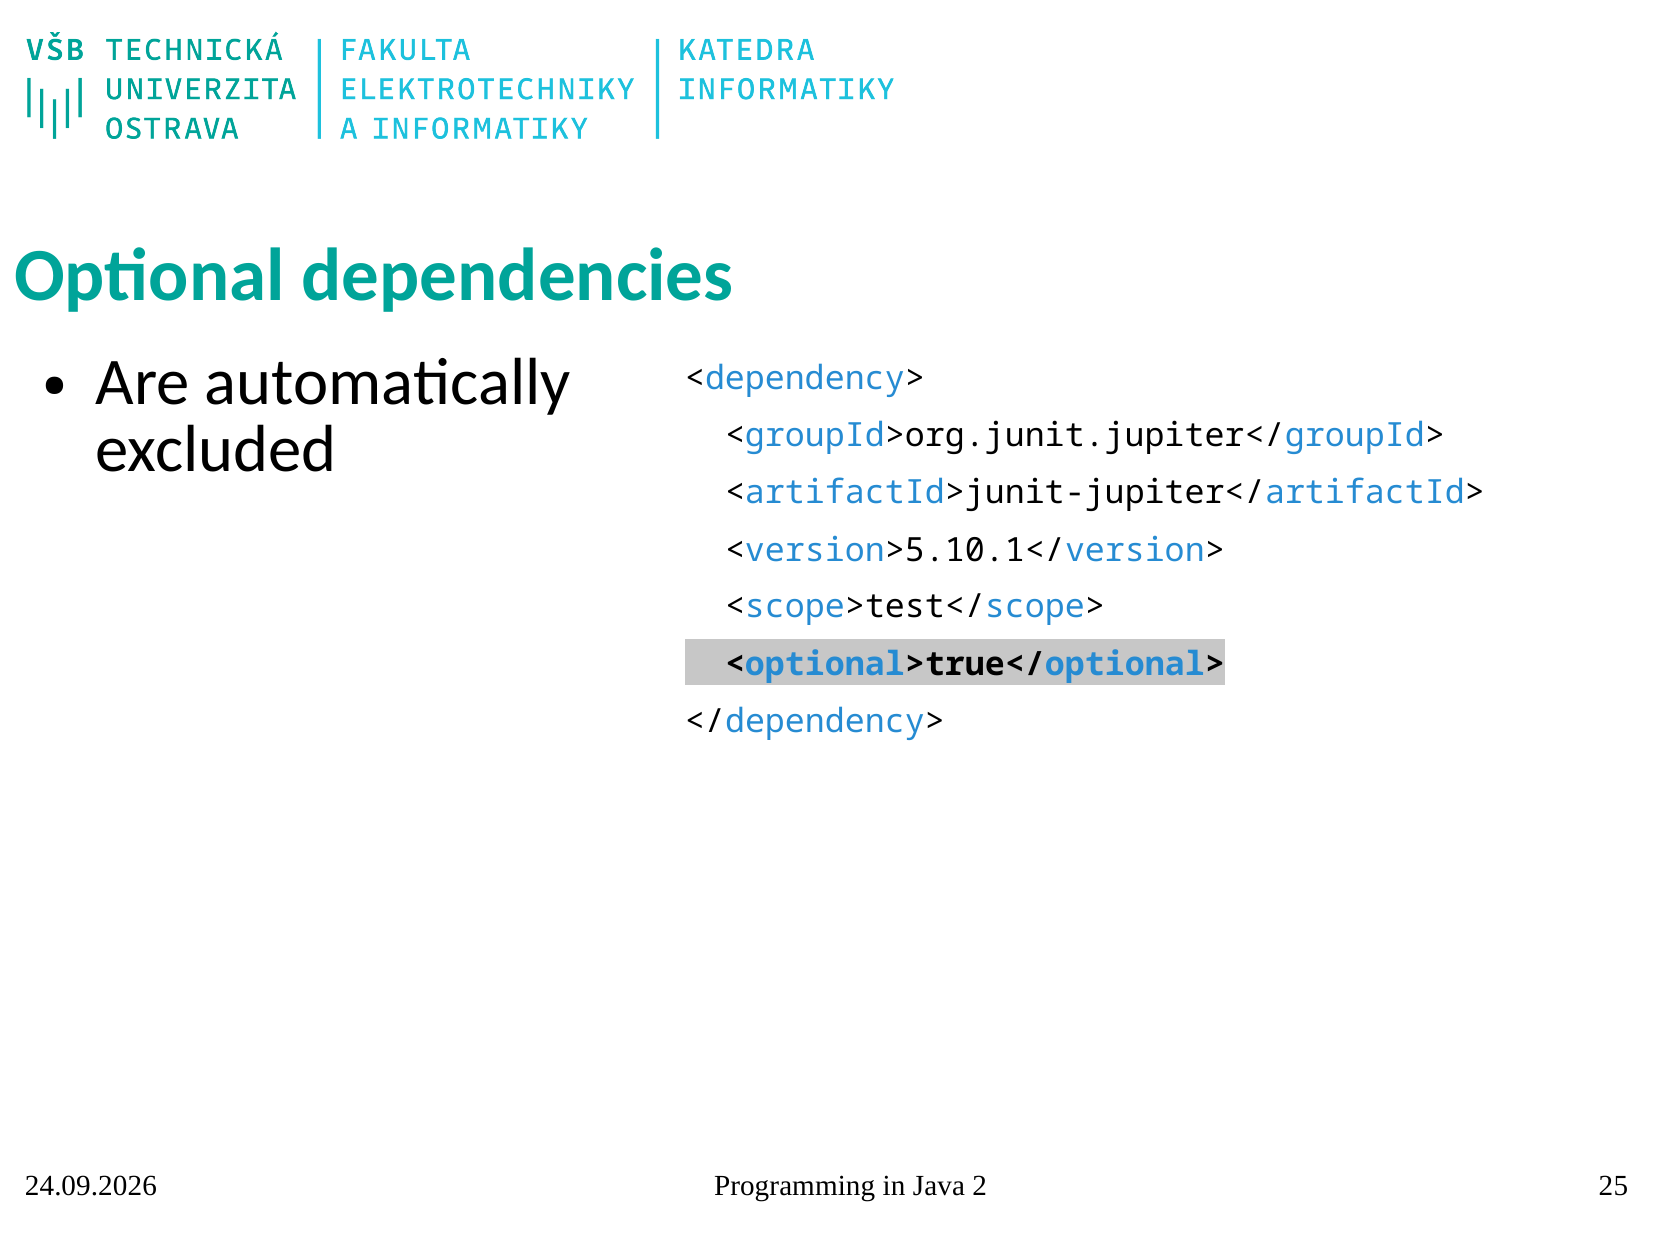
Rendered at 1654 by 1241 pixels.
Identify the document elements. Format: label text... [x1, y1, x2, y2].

list <dependency> <groupId>org.junit.jupiter</groupId> <artifactId>junit-jupiter</artifactId> <version>5.10.1</version> <scope>test</scope> <optional>true</optional> </dependency> [685, 354, 1630, 1146]
title Optional dependencies [14, 165, 1619, 319]
list Are automatically excluded [24, 354, 615, 1146]
picture [26, 31, 894, 139]
